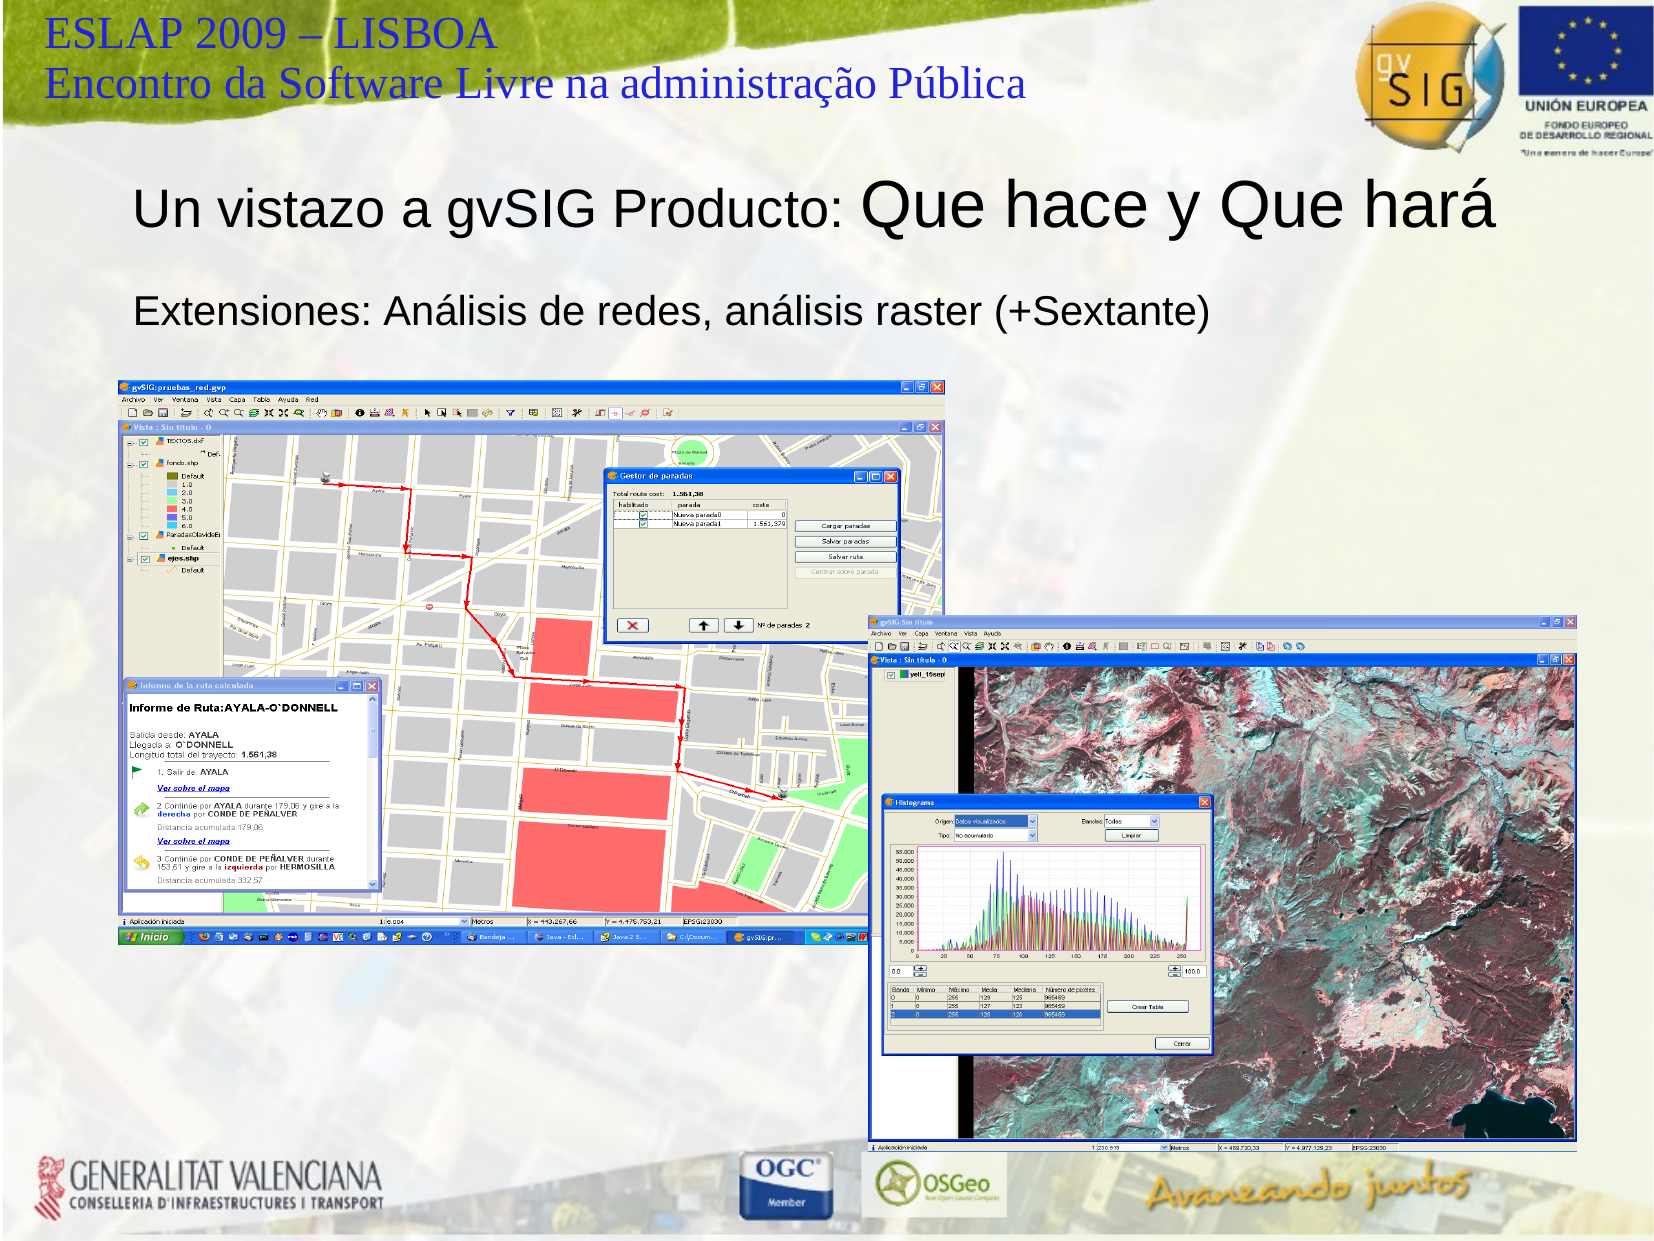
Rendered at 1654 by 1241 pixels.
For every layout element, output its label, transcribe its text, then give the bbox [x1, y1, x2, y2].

picture [2, 0, 1654, 1241]
text_box Un vistazo a gvSIG Producto: Que hace y Que hará Extensiones: Análisis de redes, análisis raster (+Sextante) [118, 159, 1565, 362]
